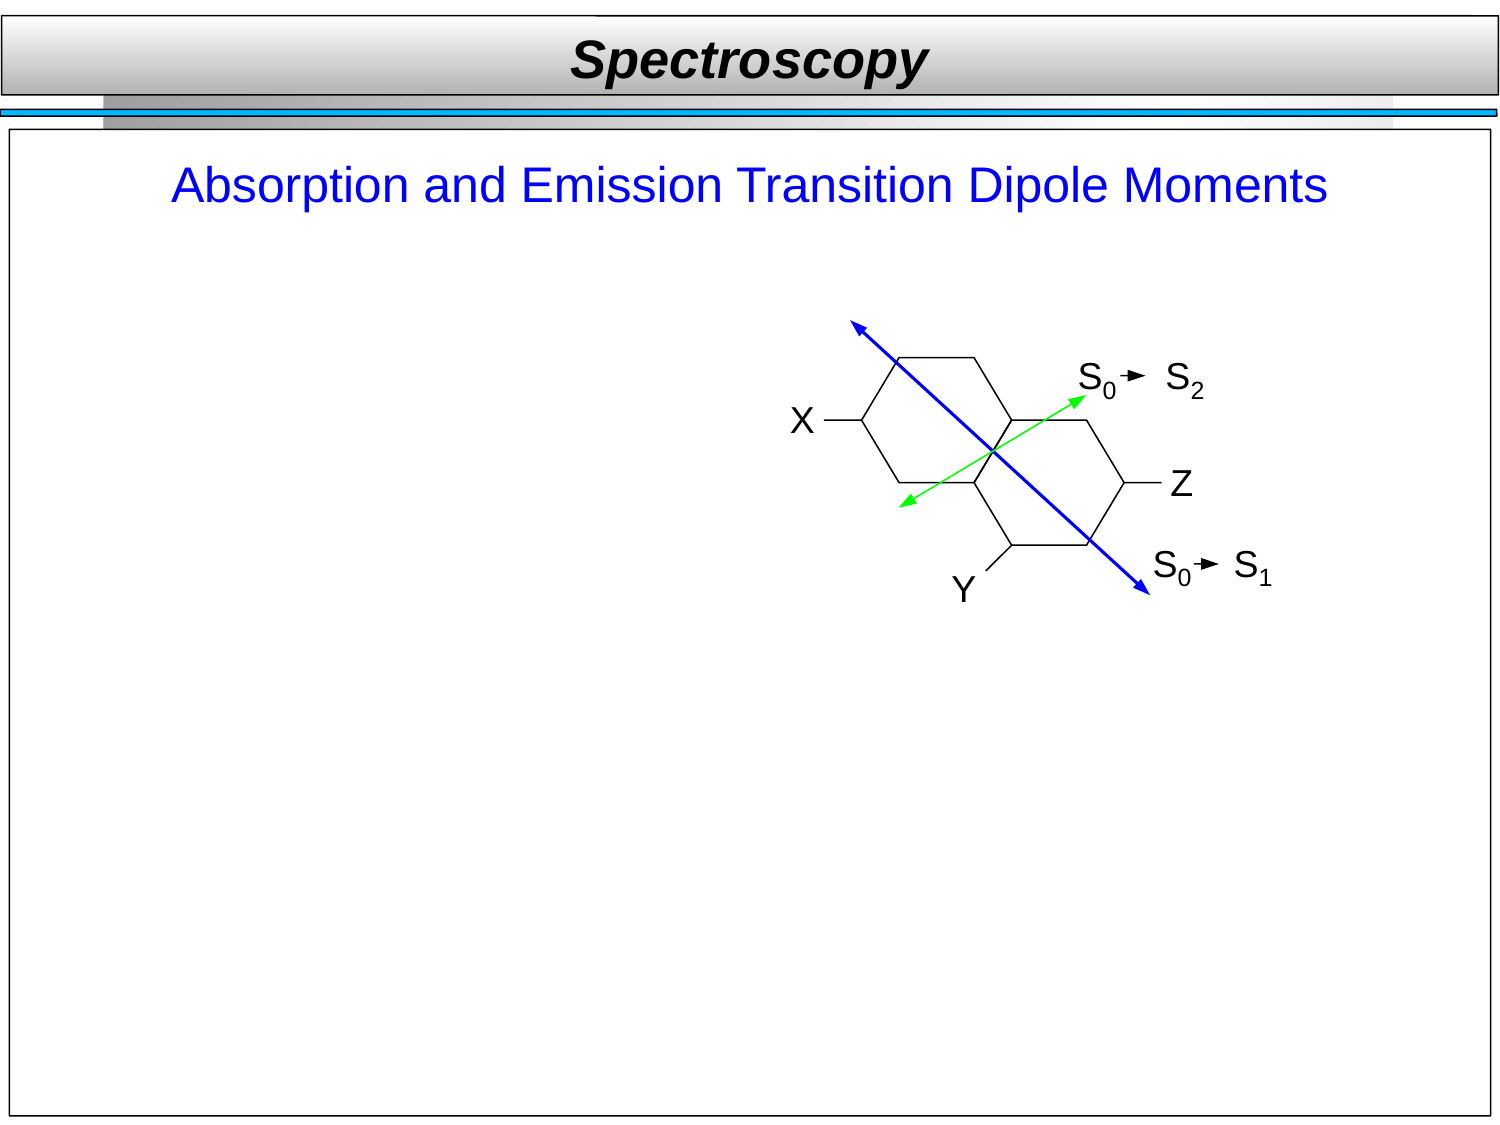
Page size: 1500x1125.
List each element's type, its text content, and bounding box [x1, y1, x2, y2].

text_box S0 S1 [1137, 532, 1288, 600]
text_box [0, 109, 1497, 117]
text_box S0 S2 [1062, 344, 1220, 412]
text_box X [775, 388, 831, 449]
title Absorption and Emission Transition Dipole Moments [112, 132, 1388, 233]
text_box Y [936, 557, 992, 618]
text_box Z [1155, 451, 1209, 512]
text_box Spectroscopy [1, 15, 1499, 95]
text_box [9, 129, 1491, 1116]
